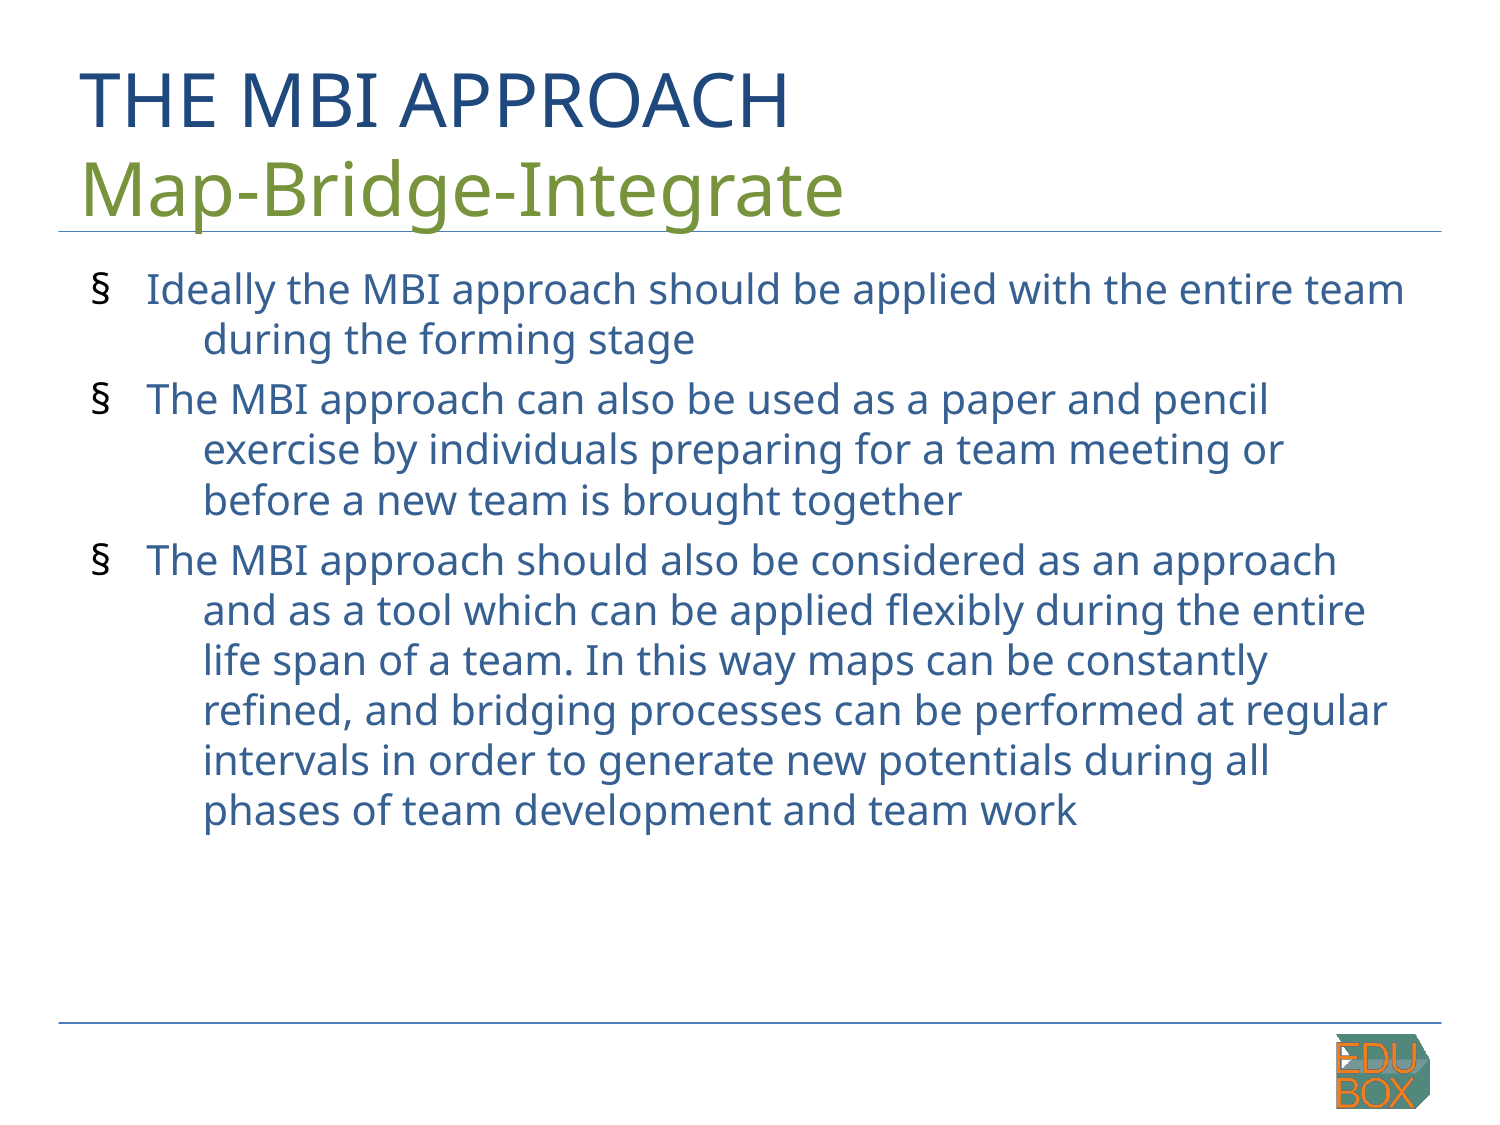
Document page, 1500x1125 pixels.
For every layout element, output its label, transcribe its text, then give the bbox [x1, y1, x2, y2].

list Ideally the MBI approach should be applied with the entire team during the forming stage The MBI approach can also be used as a paper and pencil exercise by individuals preparing for a team meeting or before a new team is brought together The MBI approach should also be considered as an approach and as a tool which can be applied flexibly during the entire life span of a team. In this way maps can be constantly refined, and bridging processes can be performed at regular intervals in order to generate new potentials during all phases of team development and team work [75, 255, 1426, 1005]
text_box THE MBI APPROACH [64, 42, 1388, 127]
picture [1328, 1028, 1437, 1114]
text_box Map-Bridge-Integrate [64, 127, 1471, 247]
